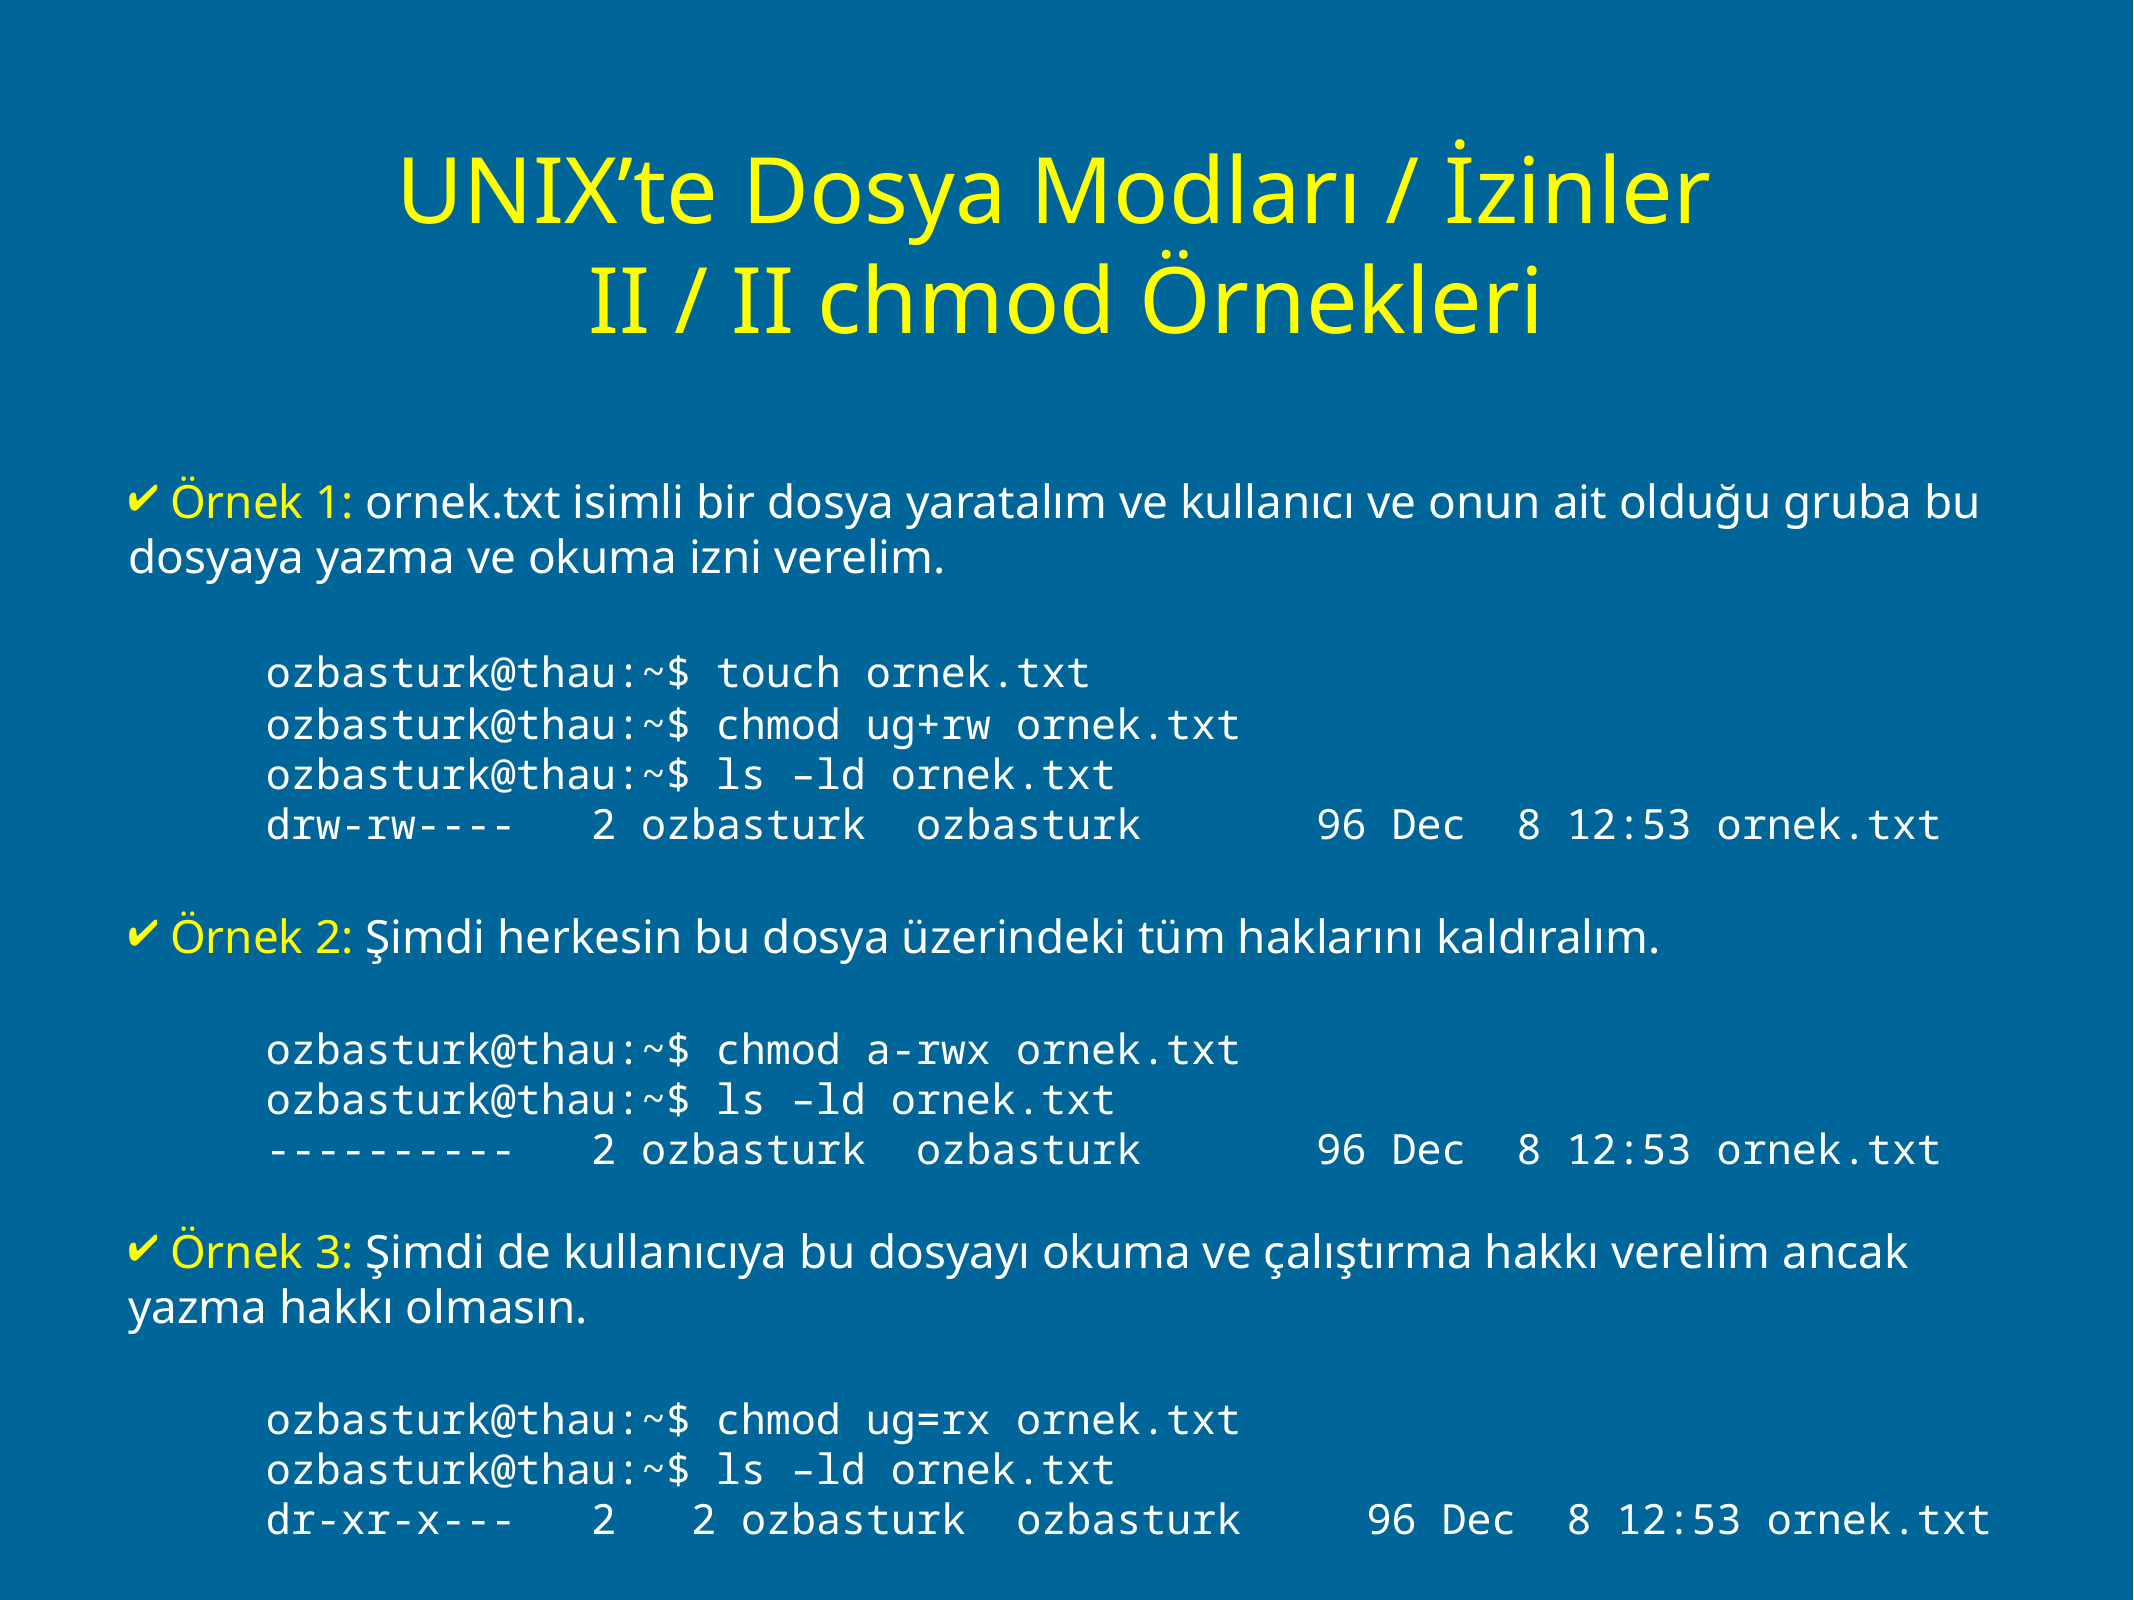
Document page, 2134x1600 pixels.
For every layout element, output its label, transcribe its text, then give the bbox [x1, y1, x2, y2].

list Örnek 1: ornek.txt isimli bir dosya yaratalım ve kullanıcı ve onun ait olduğu gruba bu dosyaya yazma ve okuma izni verelim. ozbasturk@thau:~$ touch ornek.txt ozbasturk@thau:~$ chmod ug+rw ornek.txt ozbasturk@thau:~$ ls –ld ornek.txt drw-rw---- 2 ozbasturk ozbasturk 96 Dec 8 12:53 ornek.txt Örnek 2: Şimdi herkesin bu dosya üzerindeki tüm haklarını kaldıralım. ozbasturk@thau:~$ chmod a-rwx ornek.txt ozbasturk@thau:~$ ls –ld ornek.txt ---------- 2 ozbasturk ozbasturk 96 Dec 8 12:53 ornek.txt Örnek 3: Şimdi de kullanıcıya bu dosyayı okuma ve çalıştırma hakkı verelim ancak yazma hakkı olmasın. ozbasturk@thau:~$ chmod ug=rx ornek.txt ozbasturk@thau:~$ ls –ld ornek.txt dr-xr-x--- 2 2 ozbasturk ozbasturk 96 Dec 8 12:53 ornek.txt [120, 405, 2067, 1561]
title UNIX’te Dosya Modları / İzinler II / II chmod Örnekleri [208, 41, 1925, 405]
